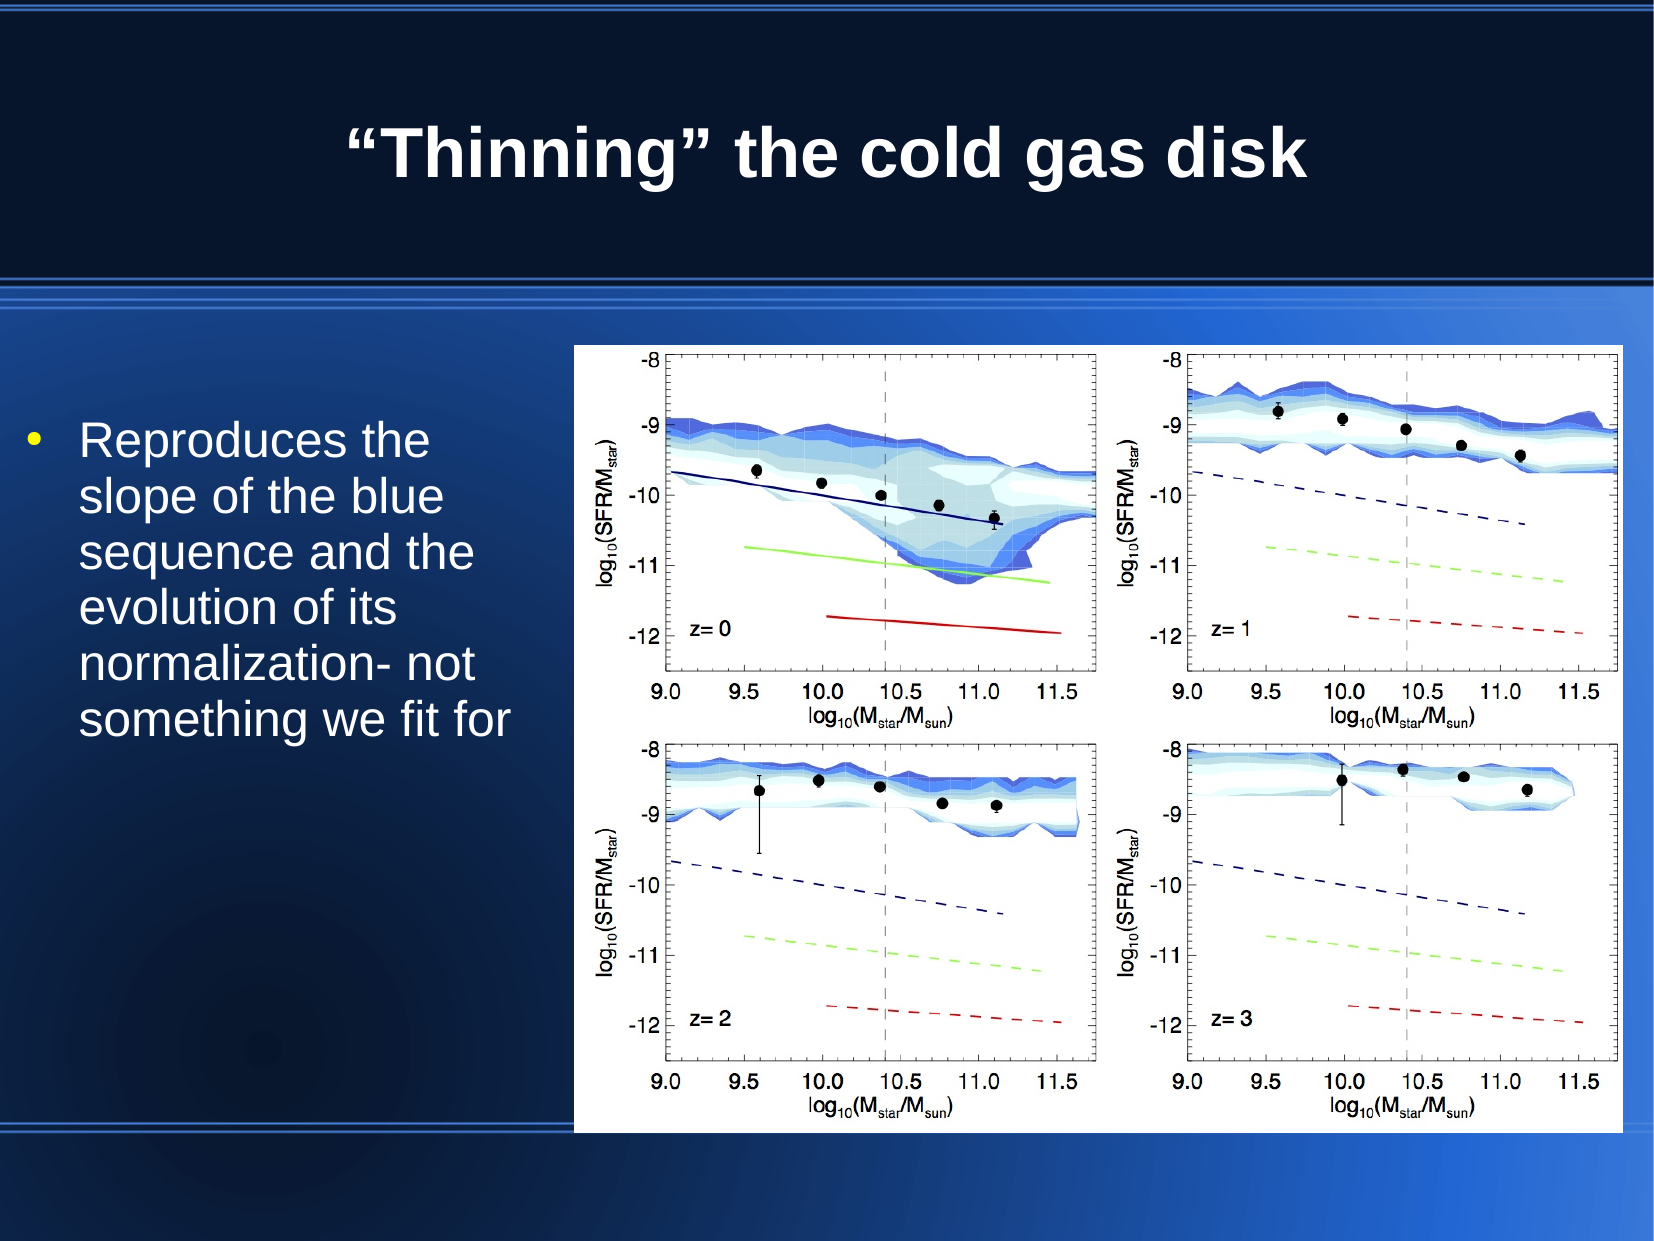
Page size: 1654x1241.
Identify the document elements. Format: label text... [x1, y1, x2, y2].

title “Thinning” the cold gas disk [82, 49, 1571, 257]
list Reproduces the slope of the blue sequence and the evolution of its normalization- not something we fit for [7, 412, 563, 1051]
picture [0, 0, 1654, 1241]
